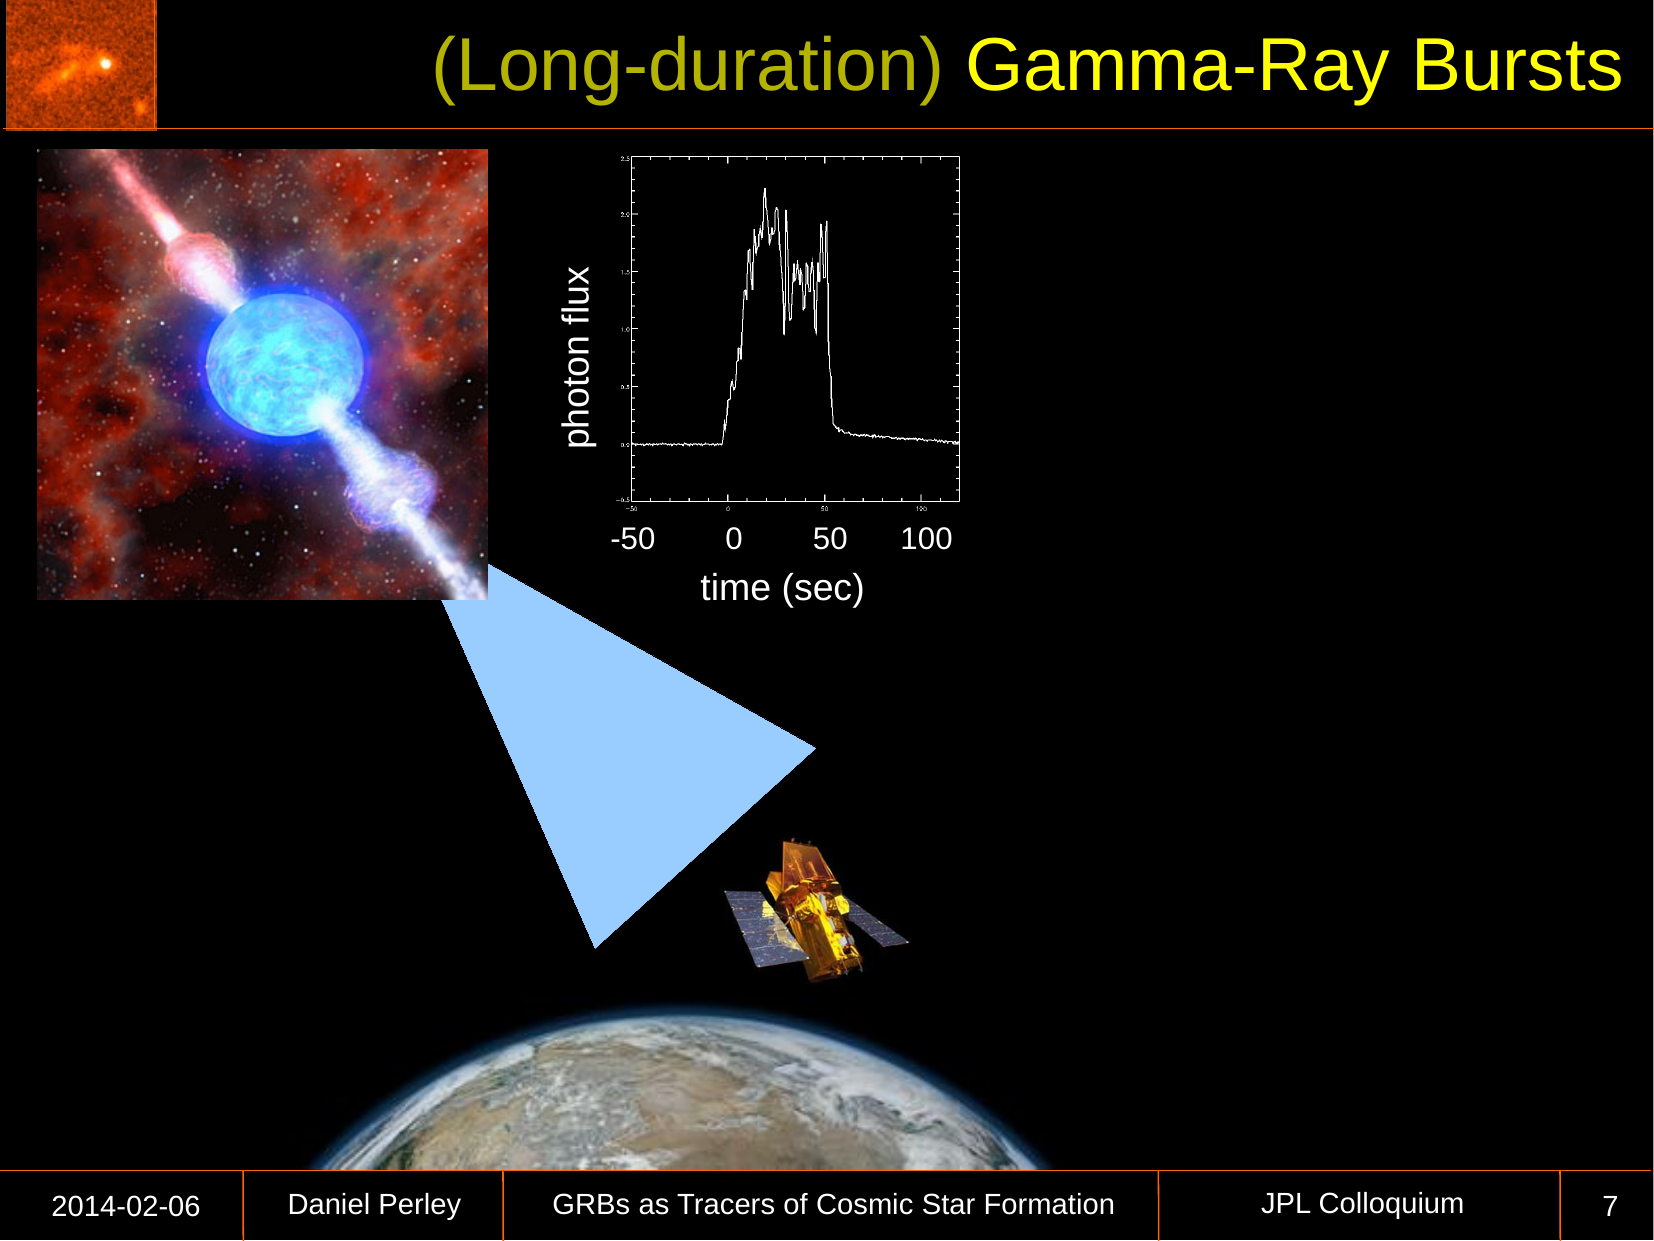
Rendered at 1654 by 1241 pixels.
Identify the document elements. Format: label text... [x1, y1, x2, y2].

text_box [441, 562, 818, 950]
picture [37, 149, 488, 601]
text_box photon flux [547, 189, 605, 528]
picture [7, 0, 154, 128]
text_box -50 0 50 100 [595, 512, 1021, 561]
text_box time (sec) [613, 560, 952, 616]
picture [613, 152, 964, 514]
picture [258, 824, 1154, 1170]
title (Long-duration) Gamma-Ray Bursts [300, 21, 1624, 108]
